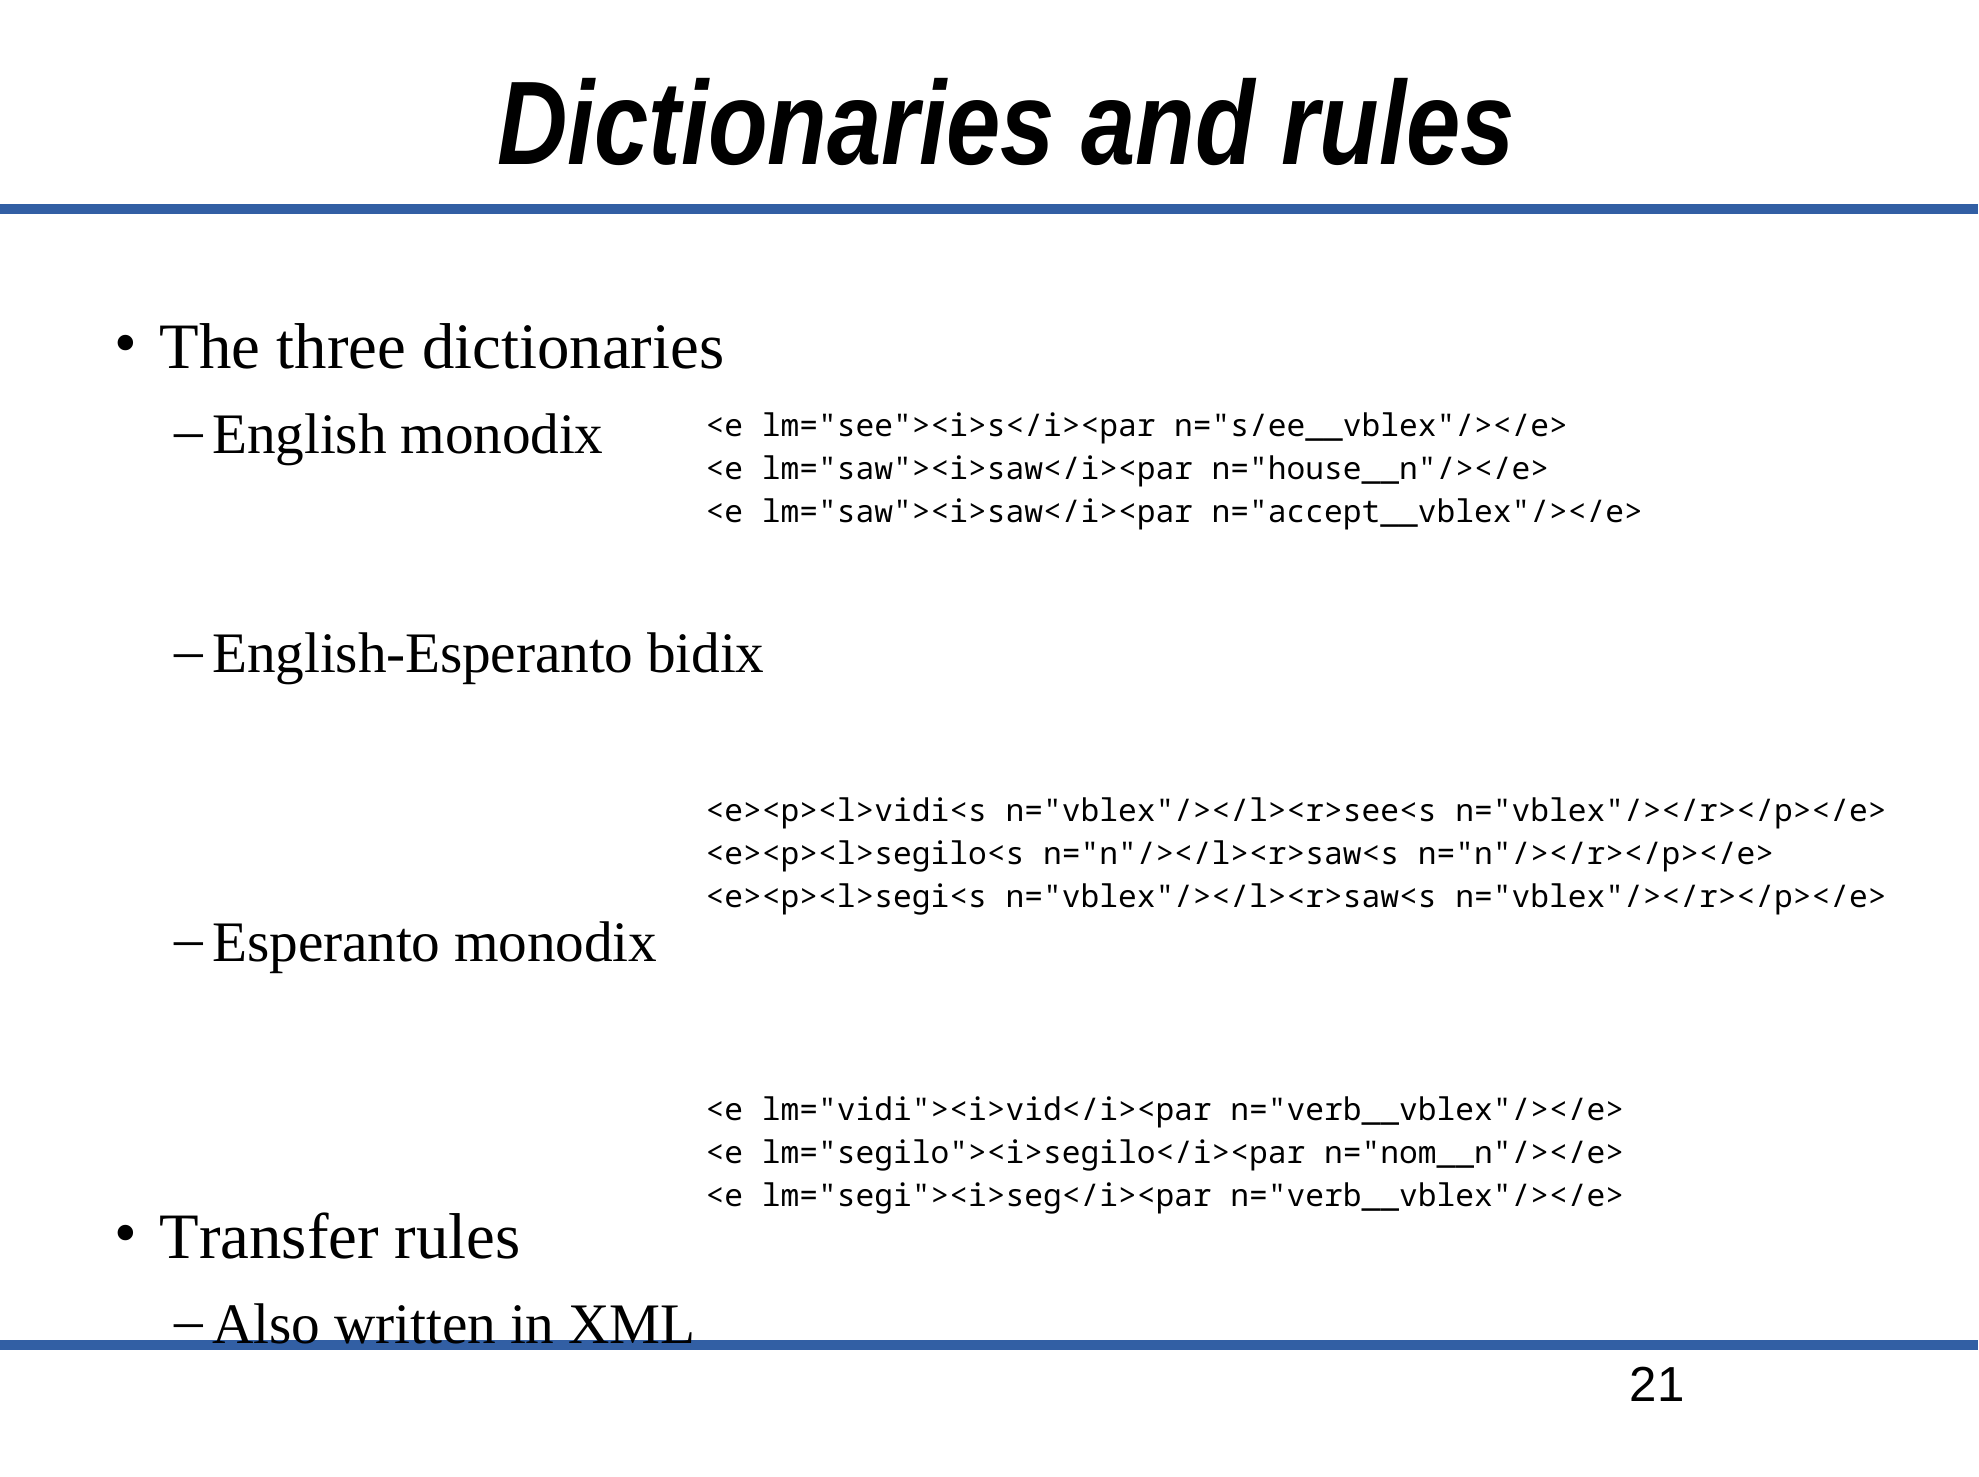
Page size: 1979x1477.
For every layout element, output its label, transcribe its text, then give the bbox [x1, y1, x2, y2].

list The three dictionaries English monodix English-Esperanto bidix Esperanto monodix Transfer rules Also written in XML [98, 296, 1880, 1366]
text_box <e lm="see"><i>s</i><par n="s/ee__vblex"/></e> <e lm="saw"><i>saw</i><par n="house__n"/></e> <e lm="saw"><i>saw</i><par n="accept__vblex"/></e> <e><p><l>vidi<s n="vblex"/></l><r>see<s n="vblex"/></r></p></e> <e><p><l>segilo<s n="n"/></l><r>saw<s n="n"/></r></p></e> <e><p><l>segi<s n="vblex"/></l><r>saw<s n="vblex"/></r></p></e> <e lm="vidi"><i>vid</i><par n="verb__vblex"/></e> <e lm="segilo"><i>segilo</i><par n="nom__n"/></e> <e lm="segi"><i>seg</i><par n="verb__vblex"/></e> [690, 395, 1954, 1234]
title Dictionaries and rules [0, 30, 1979, 203]
